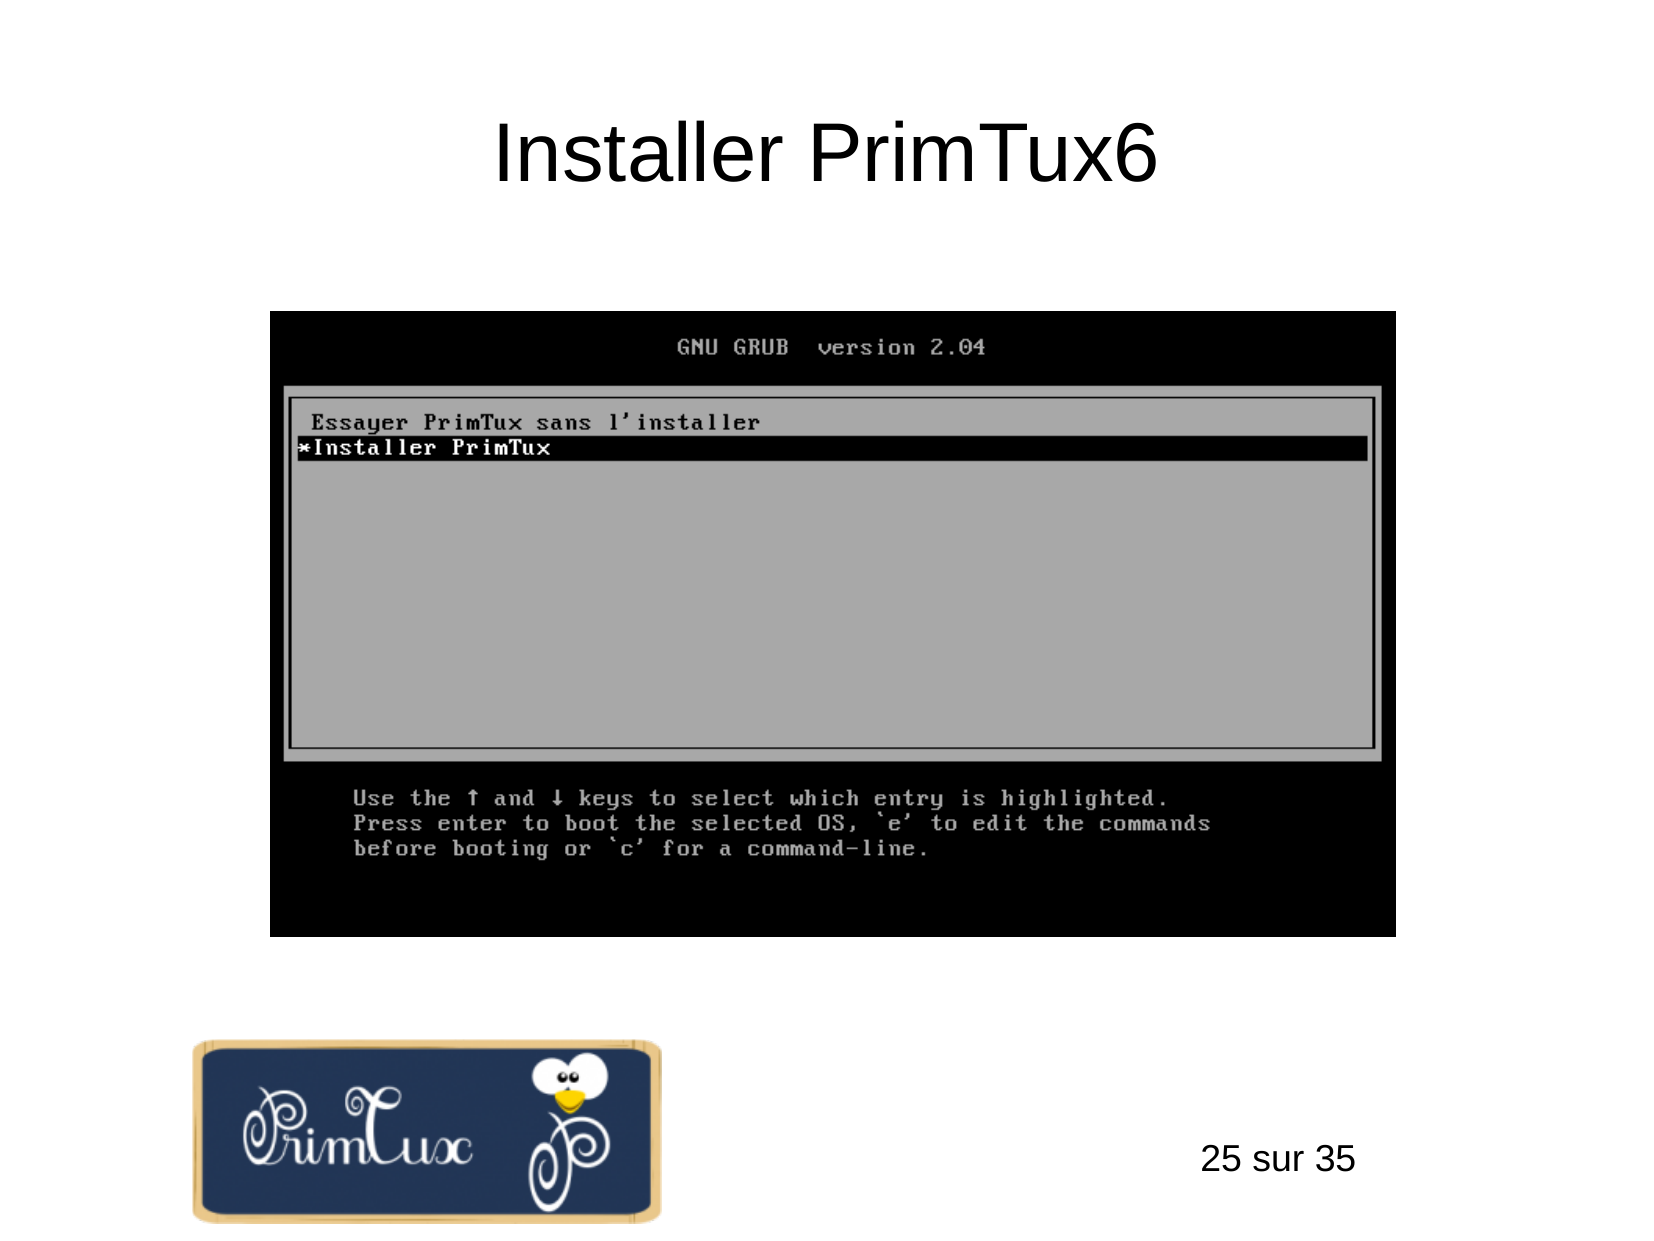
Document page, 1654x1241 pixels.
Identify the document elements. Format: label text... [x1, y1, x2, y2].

picture [192, 1039, 662, 1224]
title Installer PrimTux6 [82, 49, 1571, 257]
picture [270, 311, 1396, 937]
